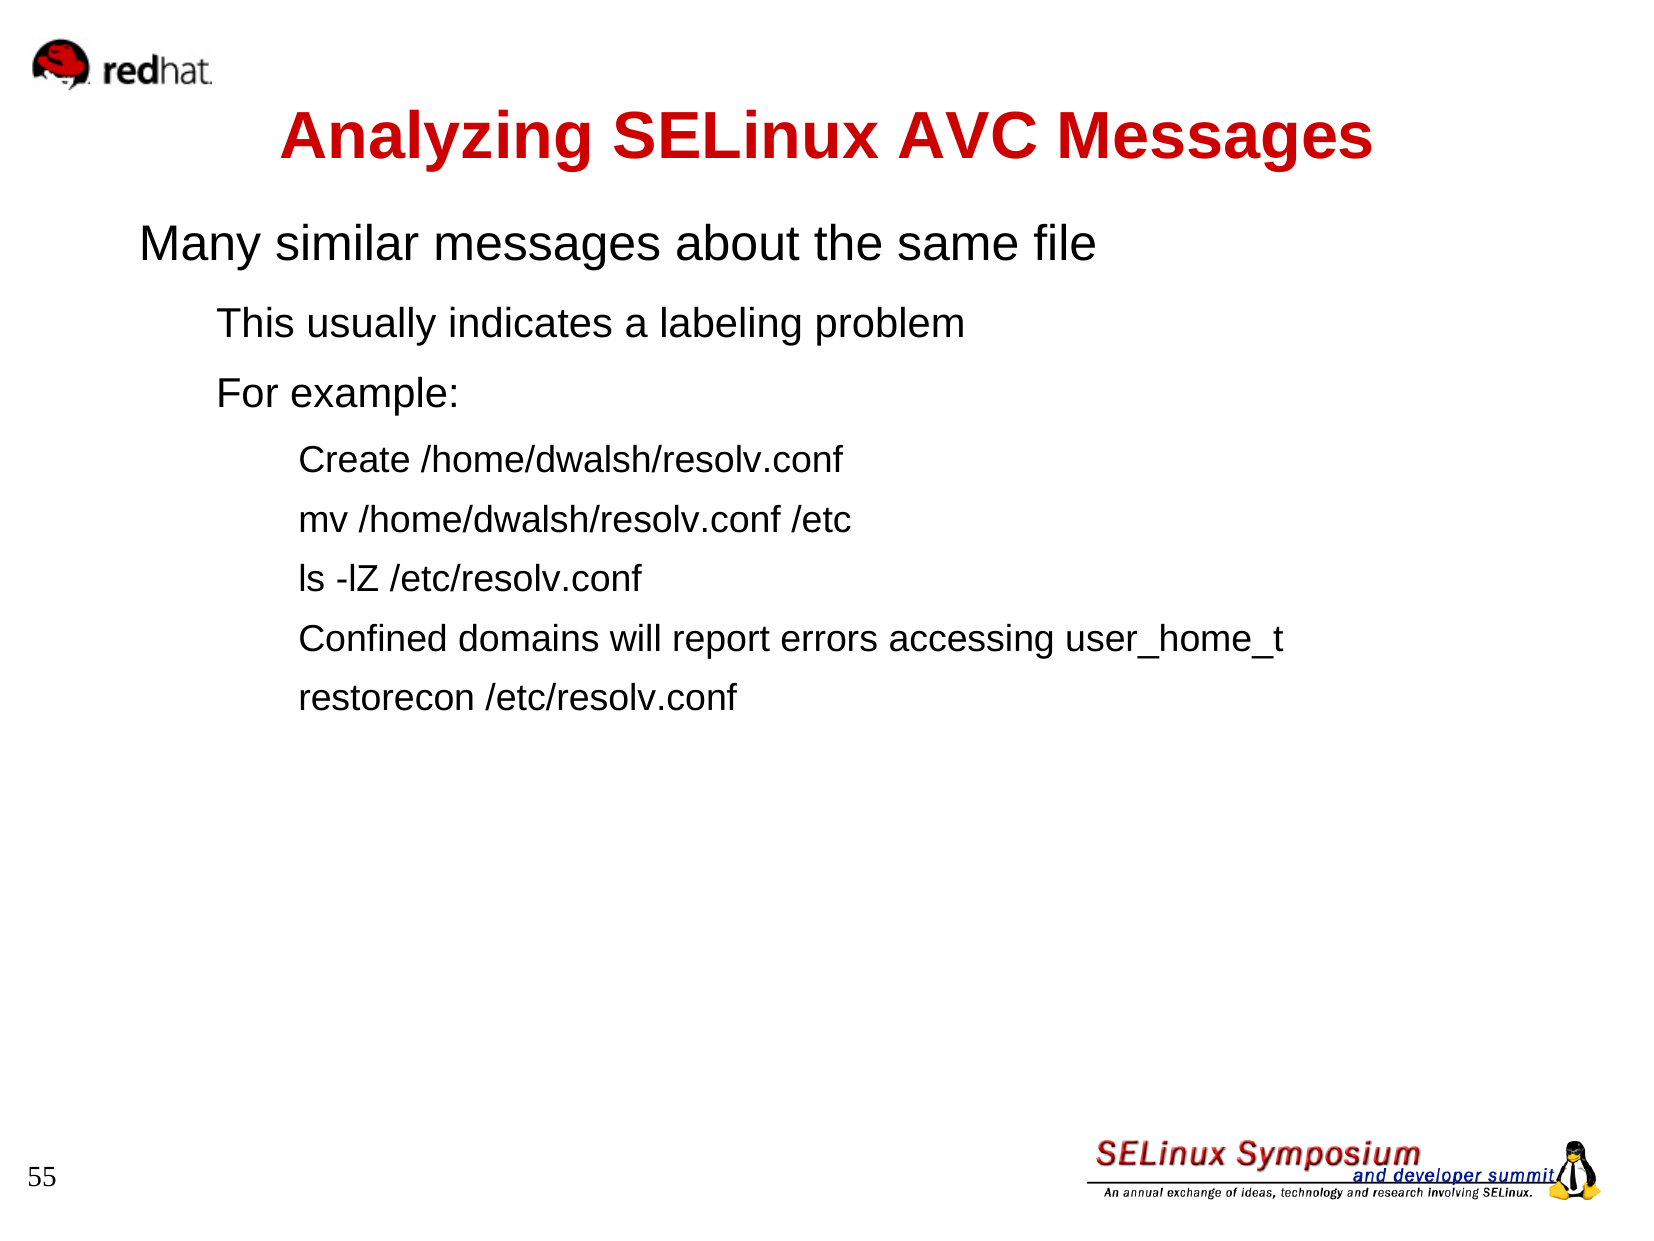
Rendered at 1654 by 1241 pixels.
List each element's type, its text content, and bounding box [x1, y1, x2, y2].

picture [1087, 1135, 1613, 1200]
list Many similar messages about the same file This usually indicates a labeling problem For example: Create /home/dwalsh/resolv.conf mv /home/dwalsh/resolv.conf /etc ls -lZ /etc/resolv.conf Confined domains will report errors accessing user_home_t restorecon /etc/resolv.conf [121, 214, 1534, 1088]
title Analyzing SELinux AVC Messages [121, 55, 1534, 214]
picture [31, 37, 212, 98]
